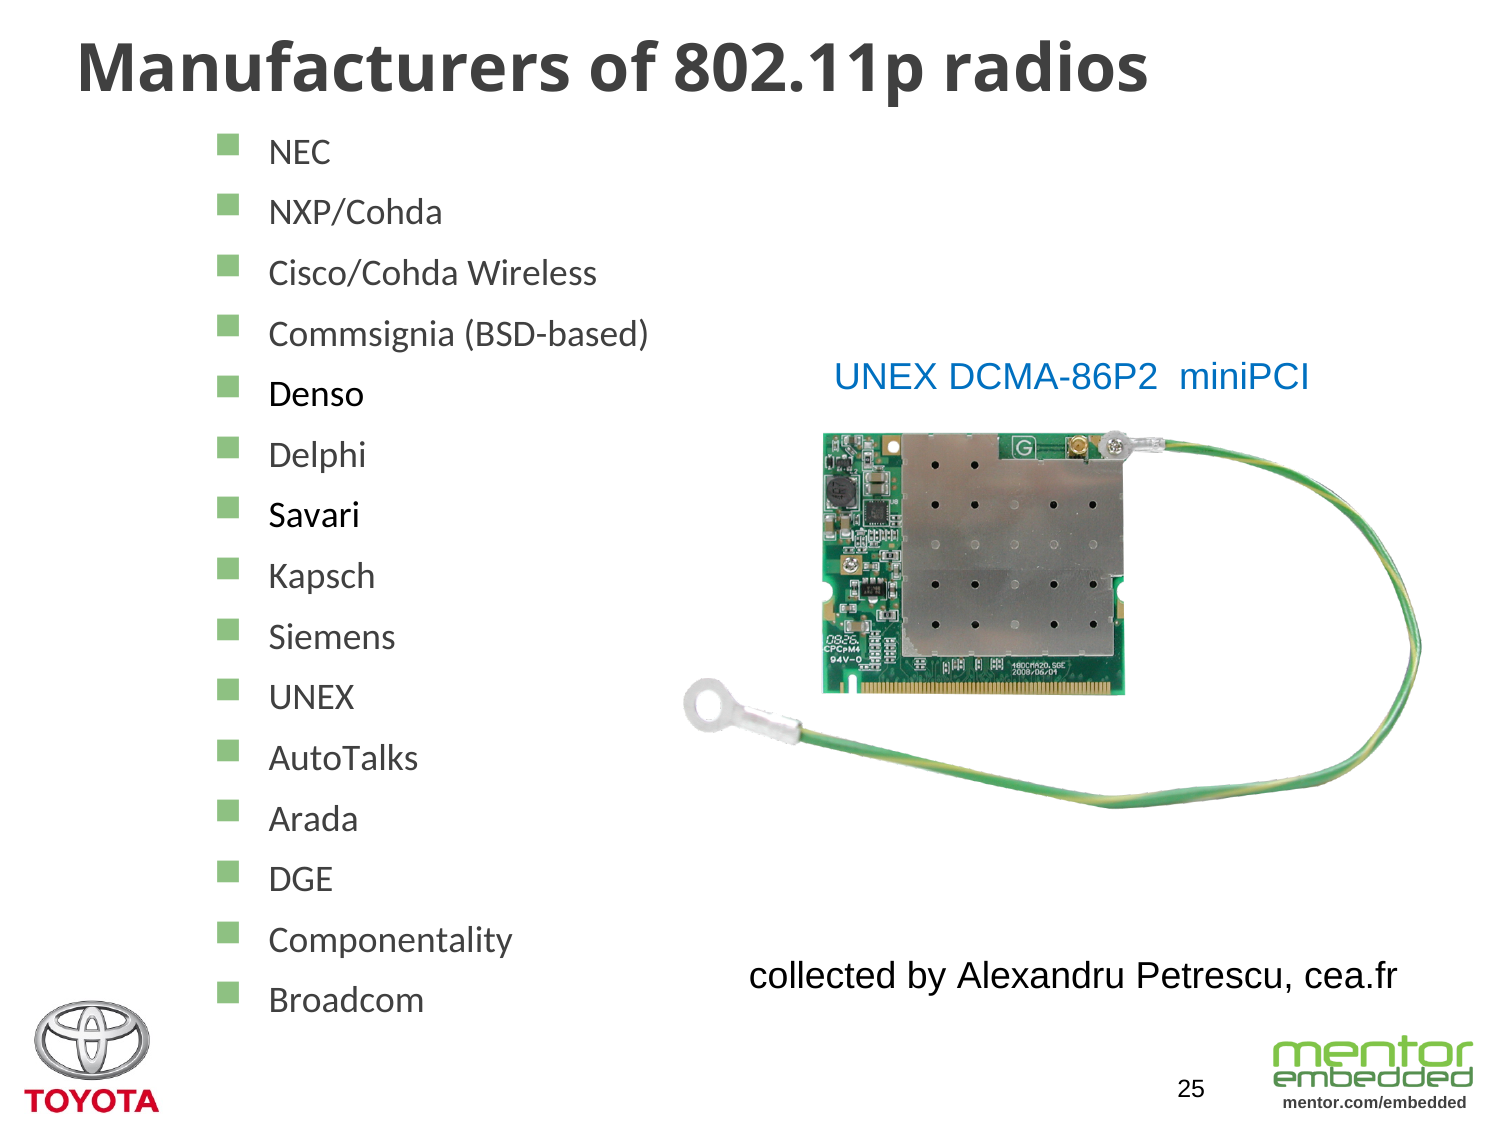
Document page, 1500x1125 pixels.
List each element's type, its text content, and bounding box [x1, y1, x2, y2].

text_box collected by Alexandru Petrescu, cea.fr [734, 947, 1414, 1005]
text_box UNEX DCMA-86P2 miniPCI [819, 348, 1325, 405]
text_box NEC NXP/Cohda Cisco/Cohda Wireless Commsignia (BSD-based) Denso Delphi Savari Kapsch Siemens UNEX AutoTalks Arada DGE Componentality Broadcom [139, 119, 877, 1007]
text_box Manufacturers of 802.11p radios [0, 0, 1500, 113]
picture [675, 422, 1426, 826]
picture [1268, 1030, 1476, 1092]
picture [24, 998, 163, 1114]
